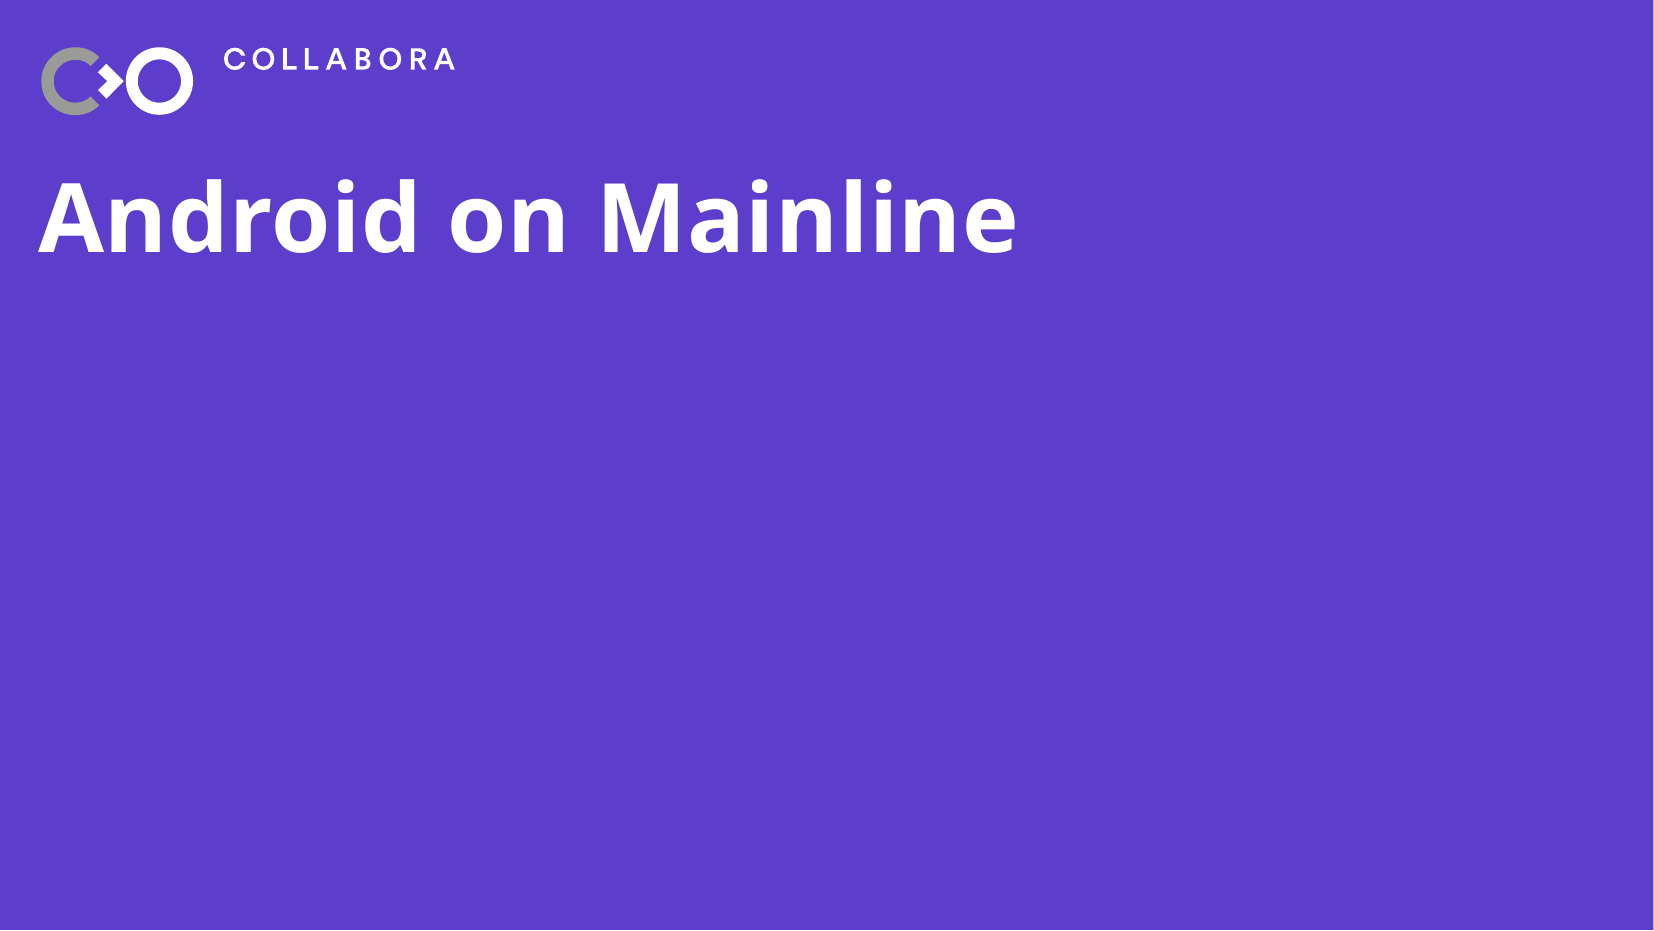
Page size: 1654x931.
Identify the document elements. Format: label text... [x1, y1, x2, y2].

title Android on Mainline [38, 156, 1614, 213]
